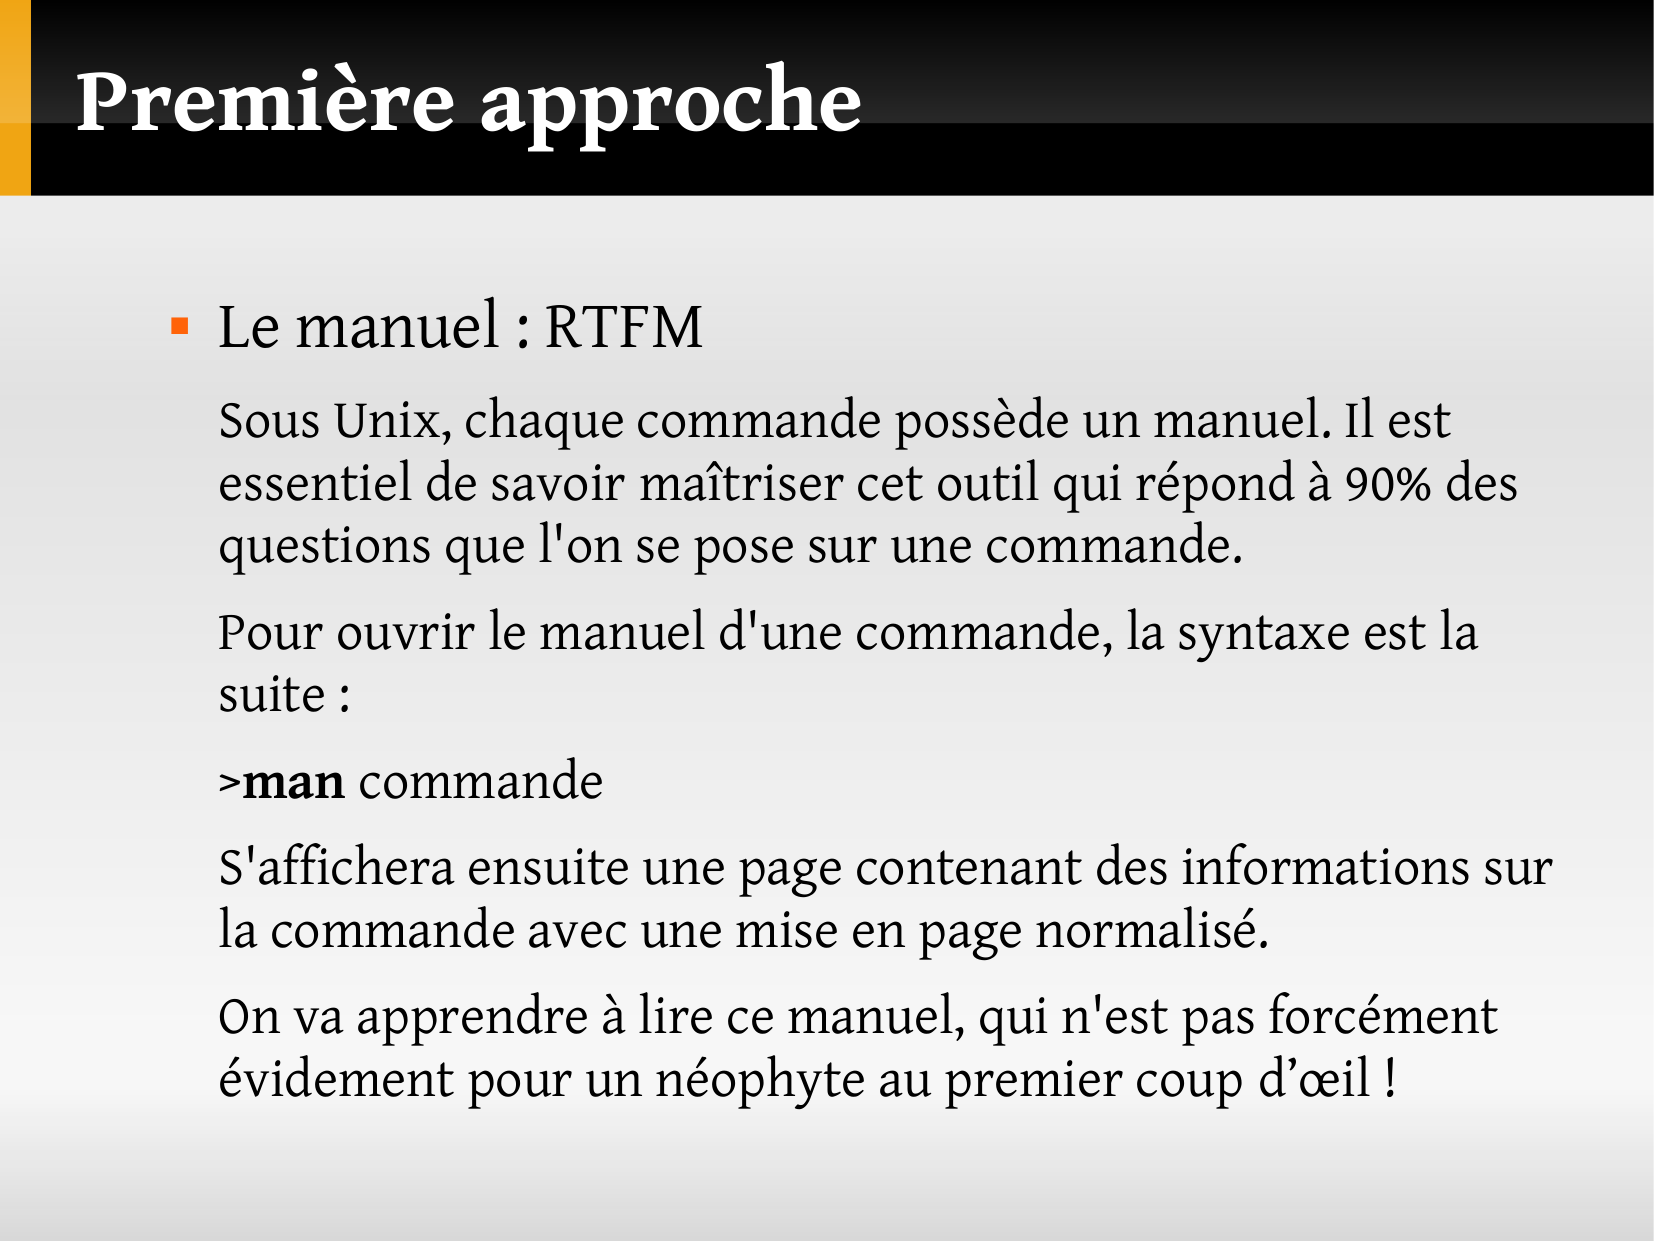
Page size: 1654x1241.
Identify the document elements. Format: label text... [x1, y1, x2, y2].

picture [0, 0, 1654, 1241]
title Première approche [76, 7, 1565, 200]
list Le manuel : RTFM Sous Unix, chaque commande possède un manuel. Il est essentiel de savoir maîtriser cet outil qui répond à 90% des questions que l'on se pose sur une commande. Pour ouvrir le manuel d'une commande, la syntaxe est la suite : >man commande S'affichera ensuite une page contenant des informations sur la commande avec une mise en page normalisé. On va apprendre à lire ce manuel, qui n'est pas forcément évidement pour un néophyte au premier coup d’œil ! [76, 288, 1565, 1241]
